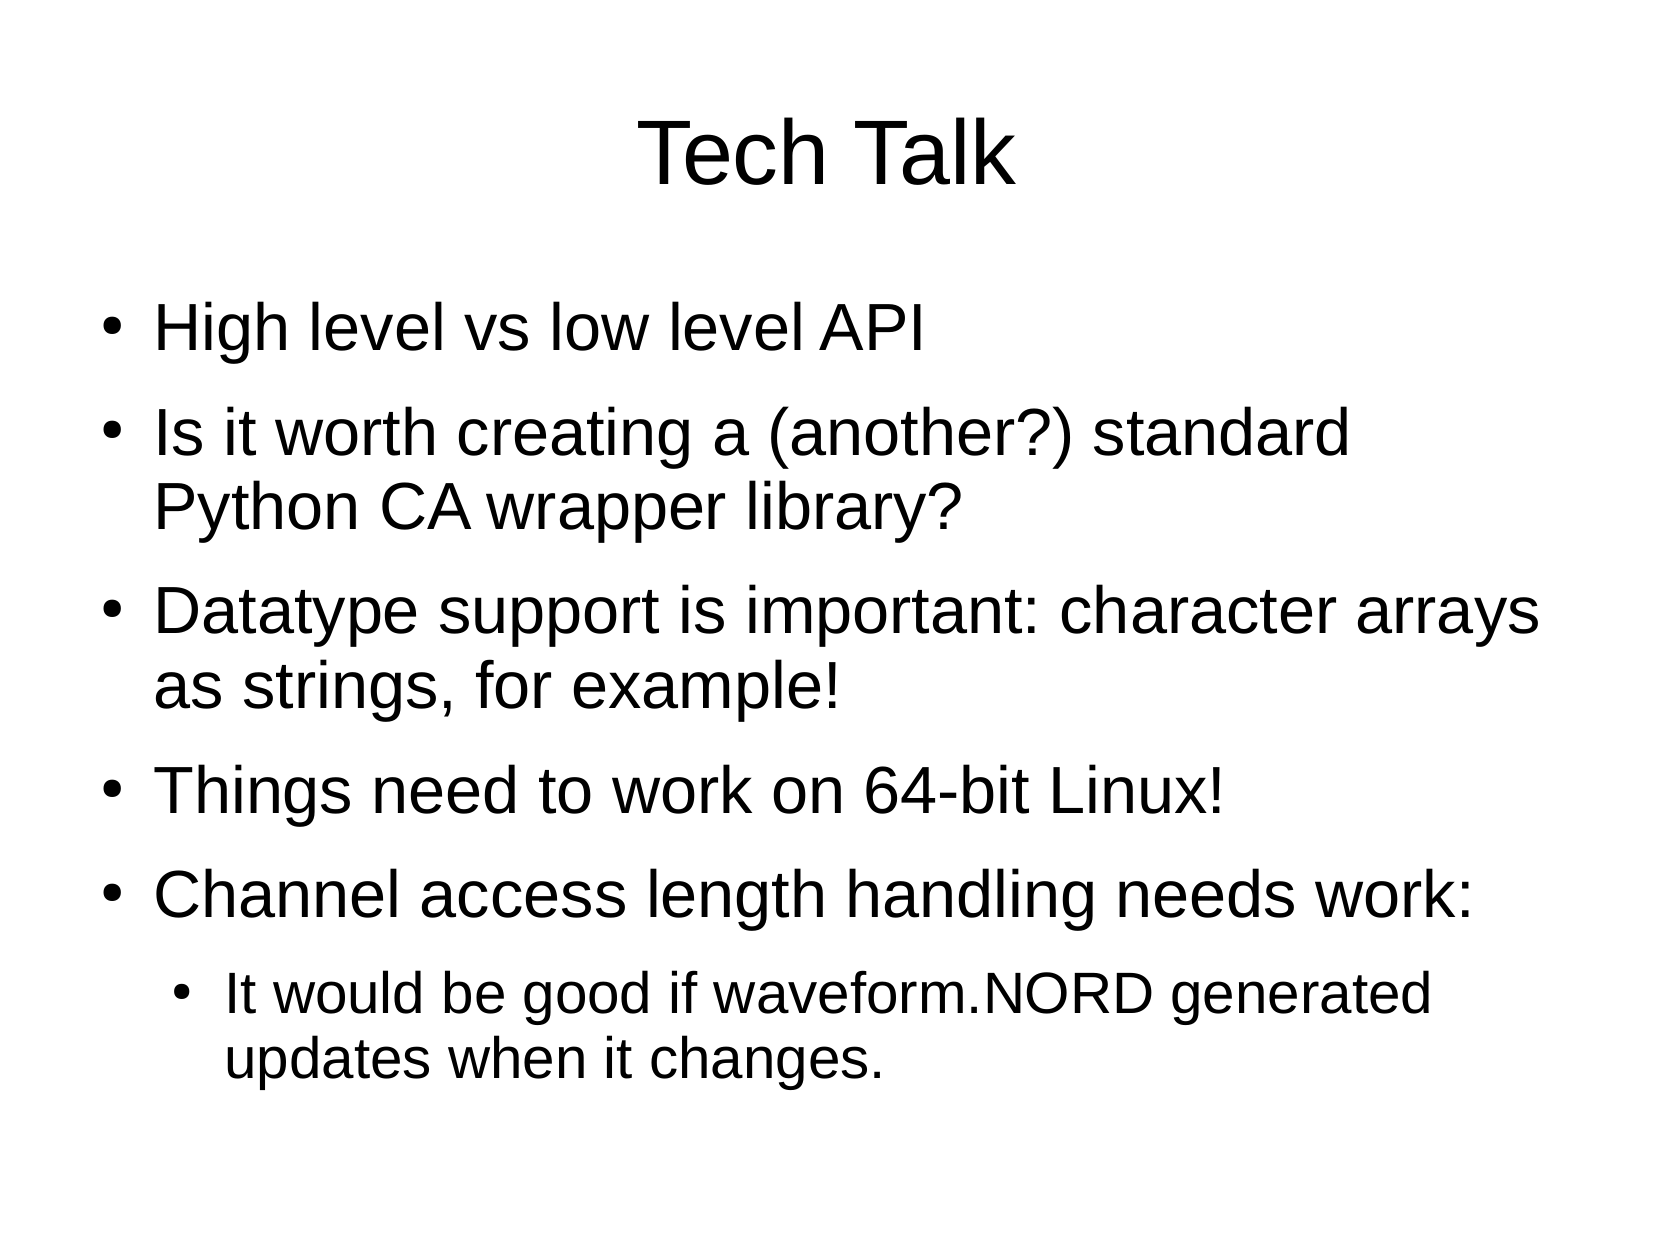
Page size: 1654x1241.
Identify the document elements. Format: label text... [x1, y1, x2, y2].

list High level vs low level API Is it worth creating a (another?) standard Python CA wrapper library? Datatype support is important: character arrays as strings, for example! Things need to work on 64-bit Linux! Channel access length handling needs work: It would be good if waveform.NORD generated updates when it changes. [82, 290, 1571, 1109]
title Tech Talk [82, 56, 1571, 250]
